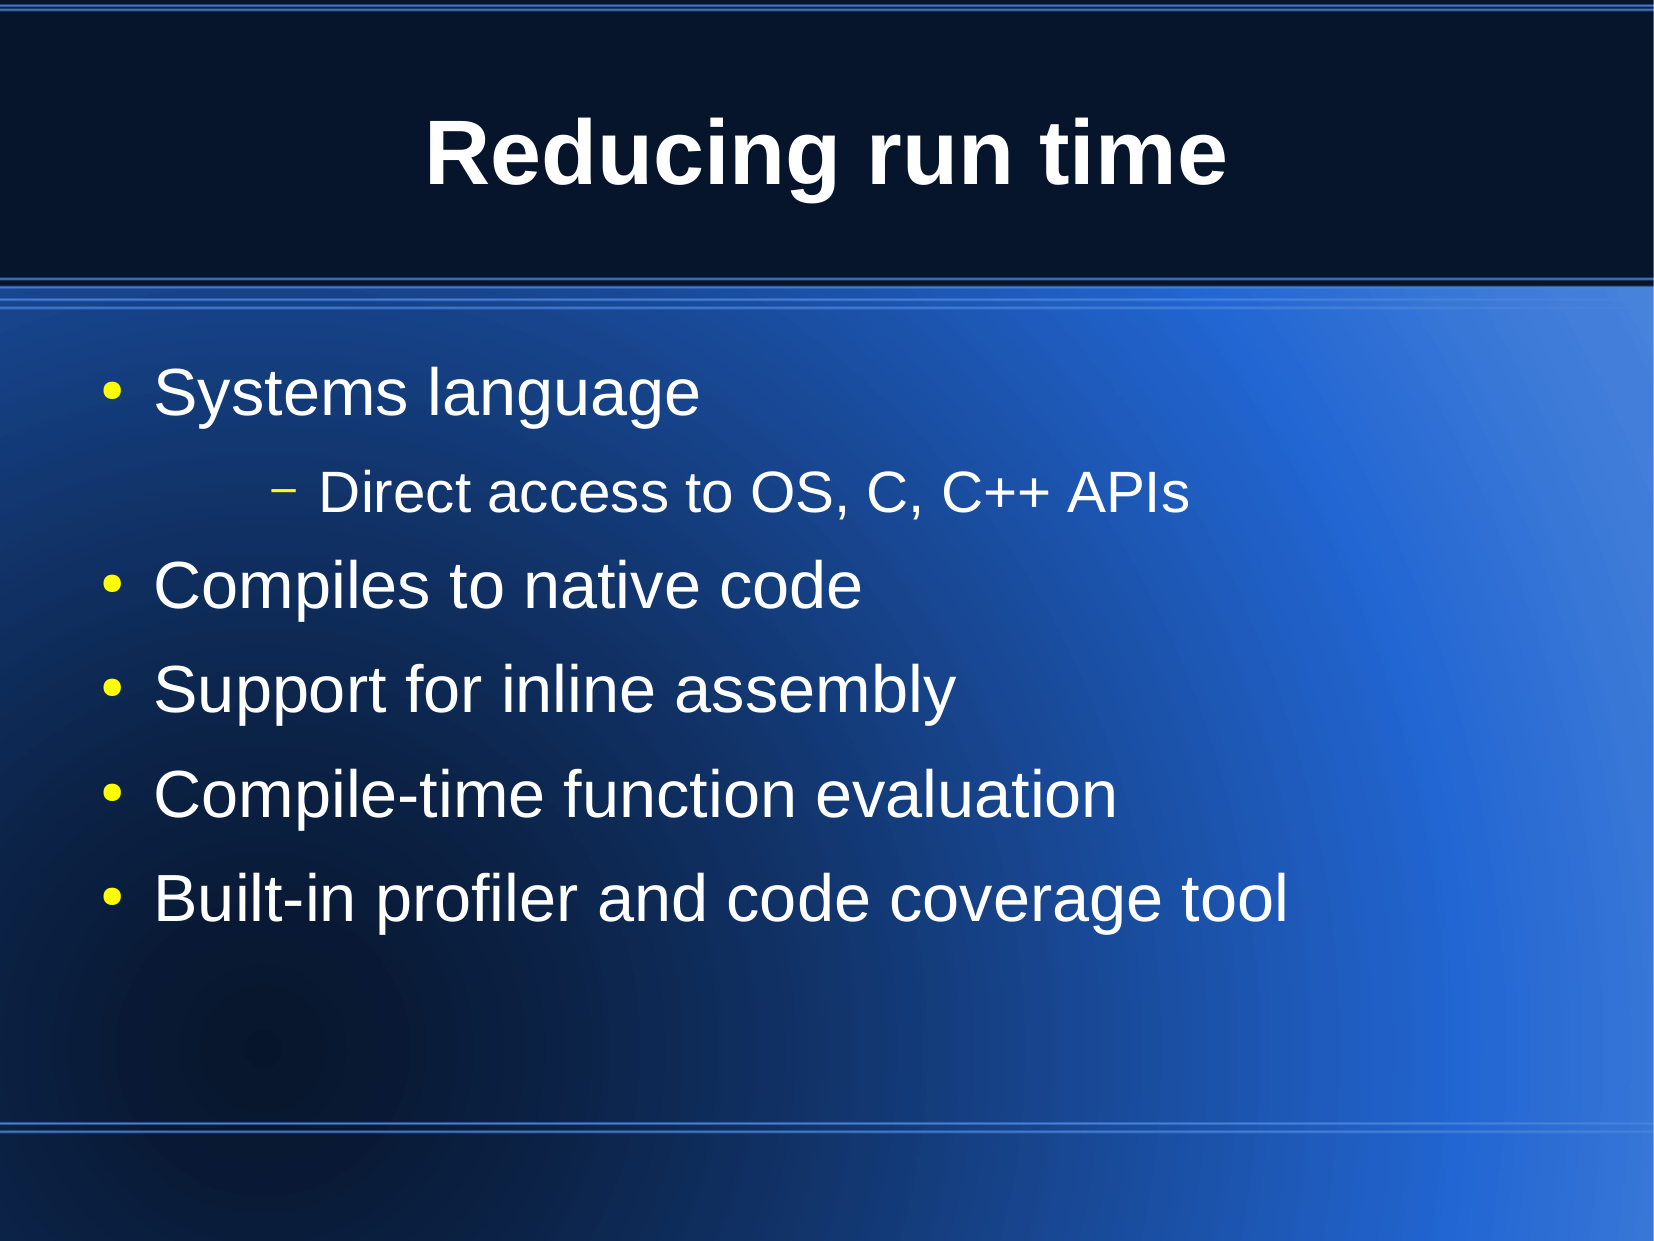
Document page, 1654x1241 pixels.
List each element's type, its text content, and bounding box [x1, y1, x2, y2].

picture [0, 0, 1654, 1241]
title Reducing run time [82, 49, 1571, 257]
list Systems language Direct access to OS, C, C++ APIs Compiles to native code Support for inline assembly Compile-time function evaluation Built-in profiler and code coverage tool [82, 355, 1571, 1058]
